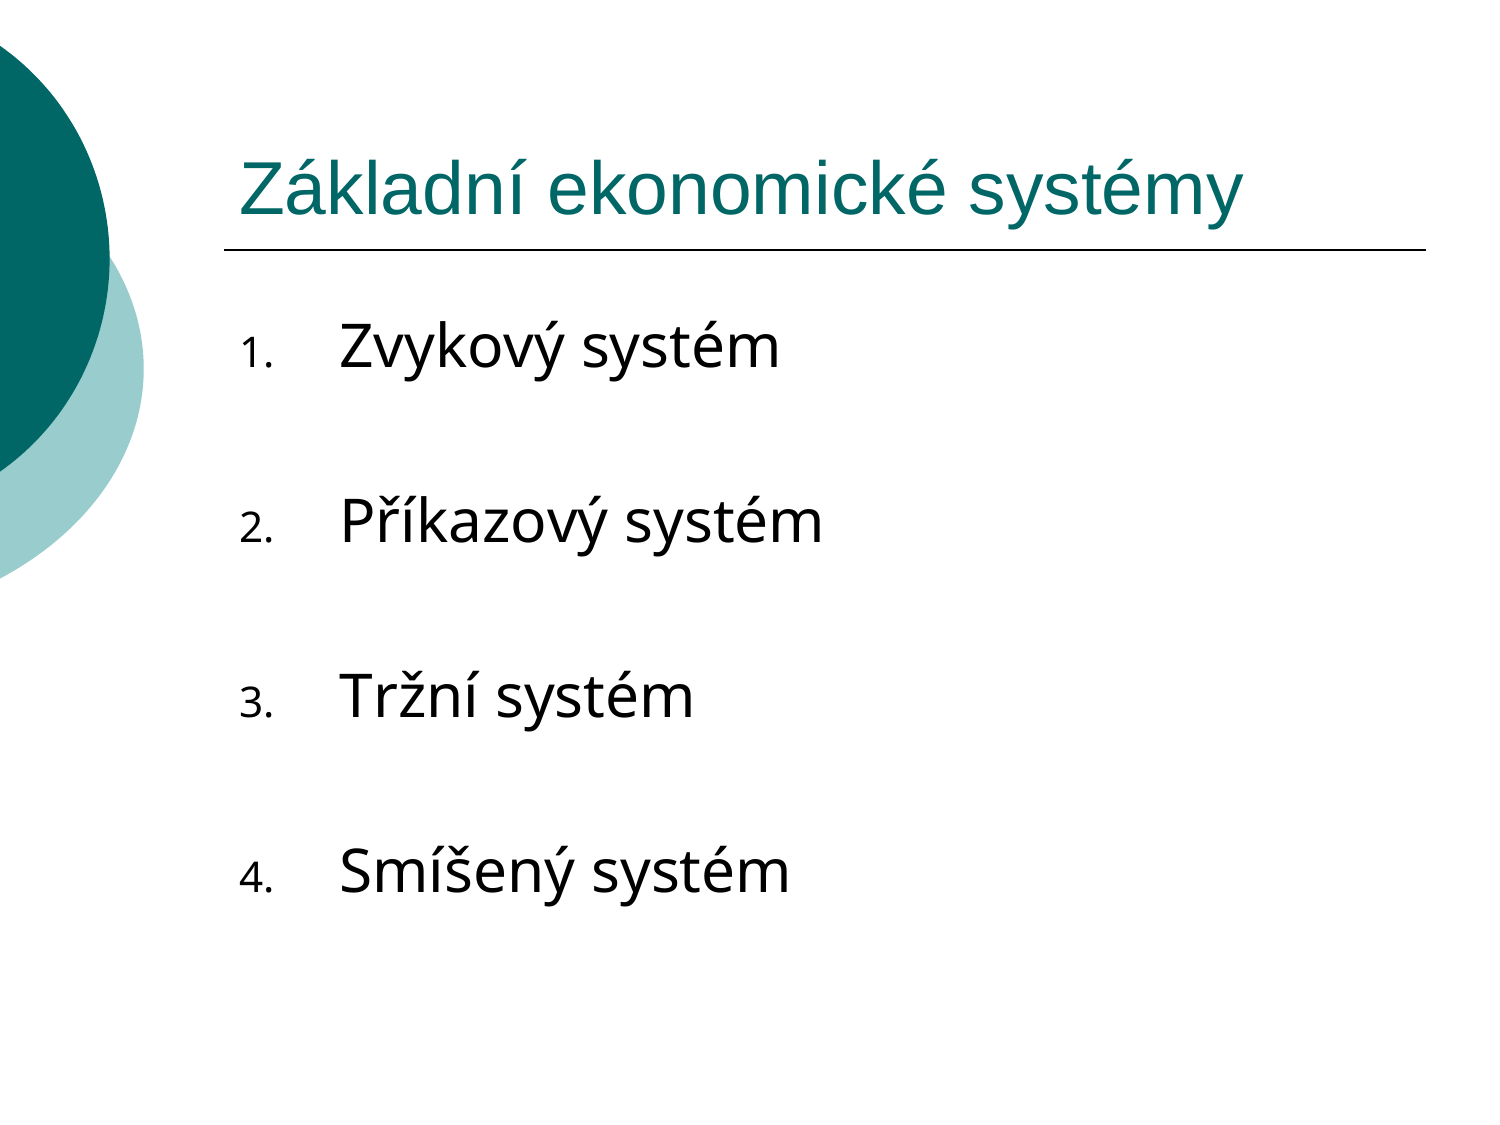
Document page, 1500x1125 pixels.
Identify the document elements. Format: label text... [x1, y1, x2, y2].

list Zvykový systém Příkazový systém Tržní systém Smíšený systém [224, 299, 1425, 975]
title Základní ekonomické systémy [224, 49, 1425, 237]
